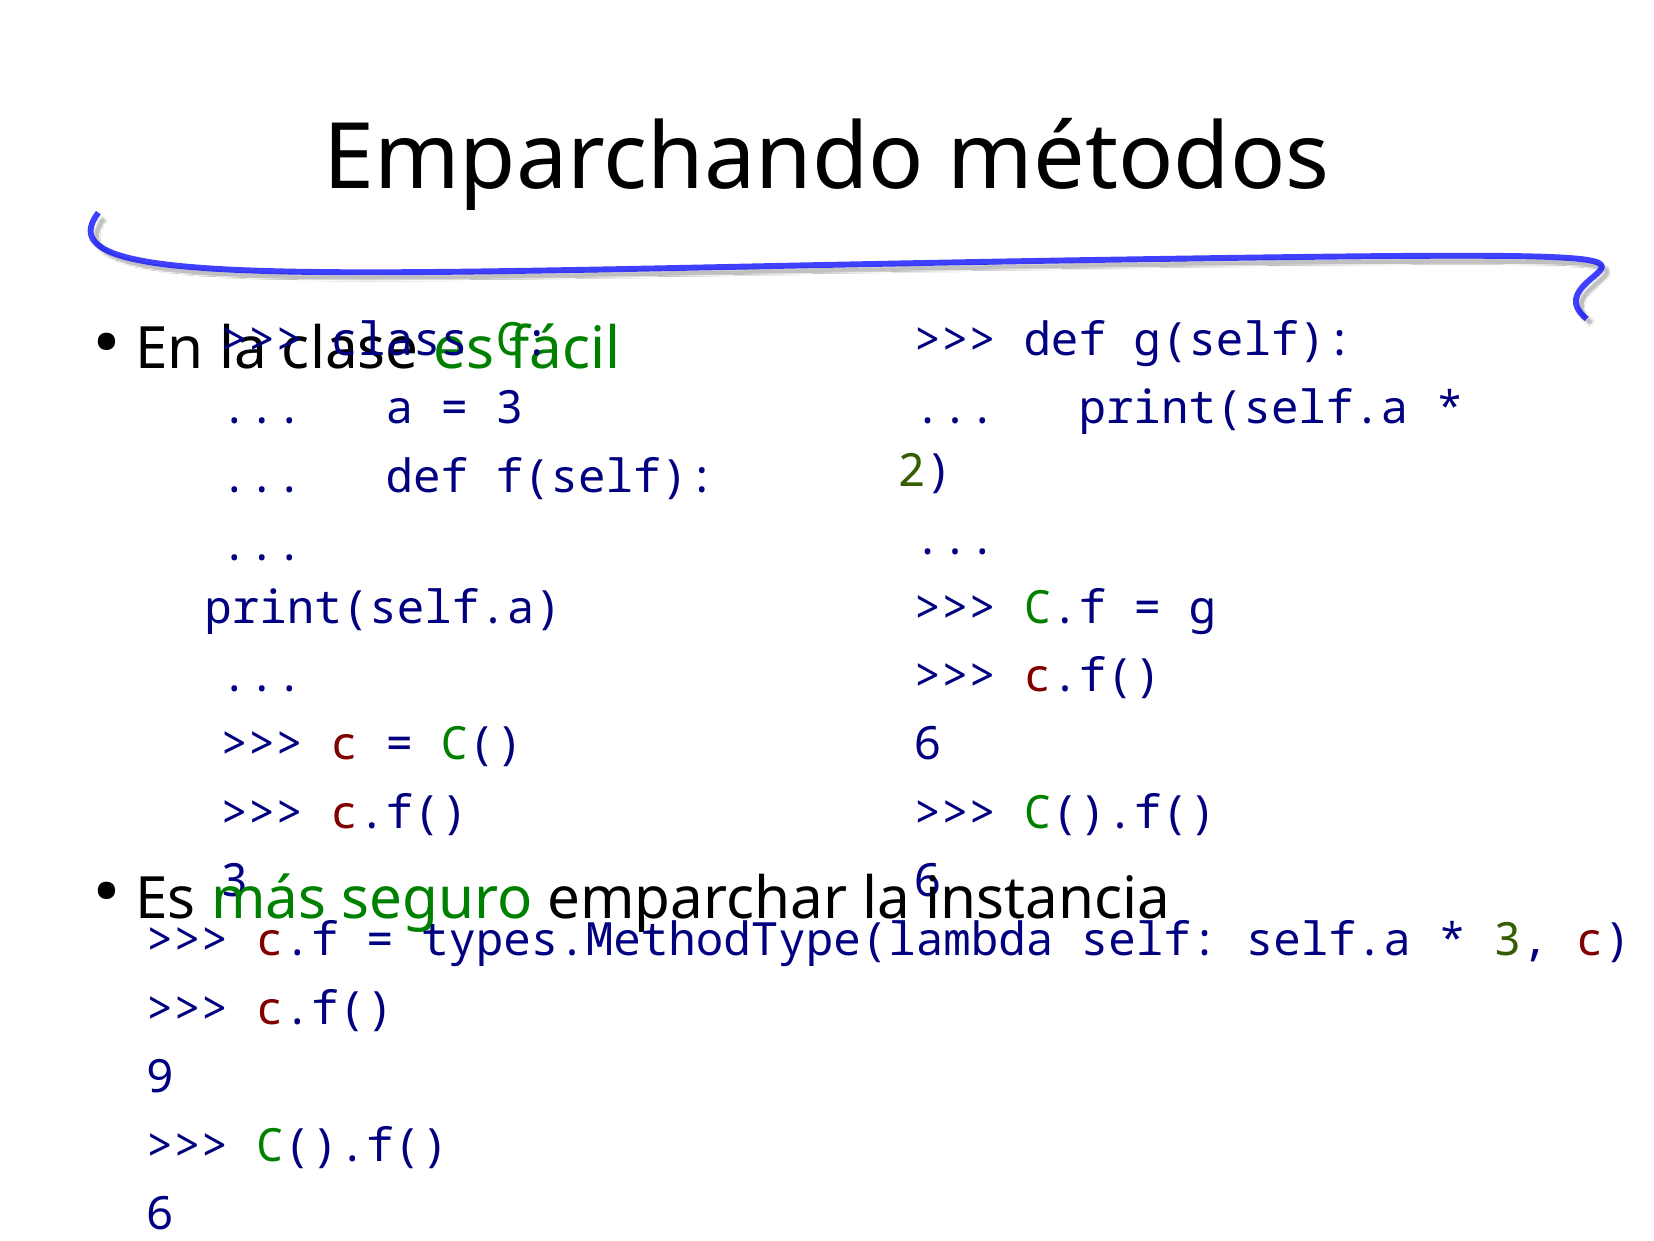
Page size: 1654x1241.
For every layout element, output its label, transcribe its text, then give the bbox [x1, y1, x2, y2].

text_box Es más seguro emparchar la instancia [94, 845, 1550, 939]
text_box >>> def g(self): ... print(self.a * 2) ... >>> C.f = g >>> c.f() 6 >>> C().f() 6 [897, 404, 1473, 813]
title Emparchando métodos [82, 49, 1571, 257]
text_box >>> class C: ... a = 3 ... def f(self): ... print(self.a) ... >>> c = C() >>> c.f() 3 [204, 404, 780, 813]
subtitle En la clase es fácil [94, 296, 1550, 390]
text_box >>> c.f = types.MethodType(lambda self: self.a * 3, c) >>> c.f() 9 >>> C().f() 6 [129, 948, 1654, 1202]
